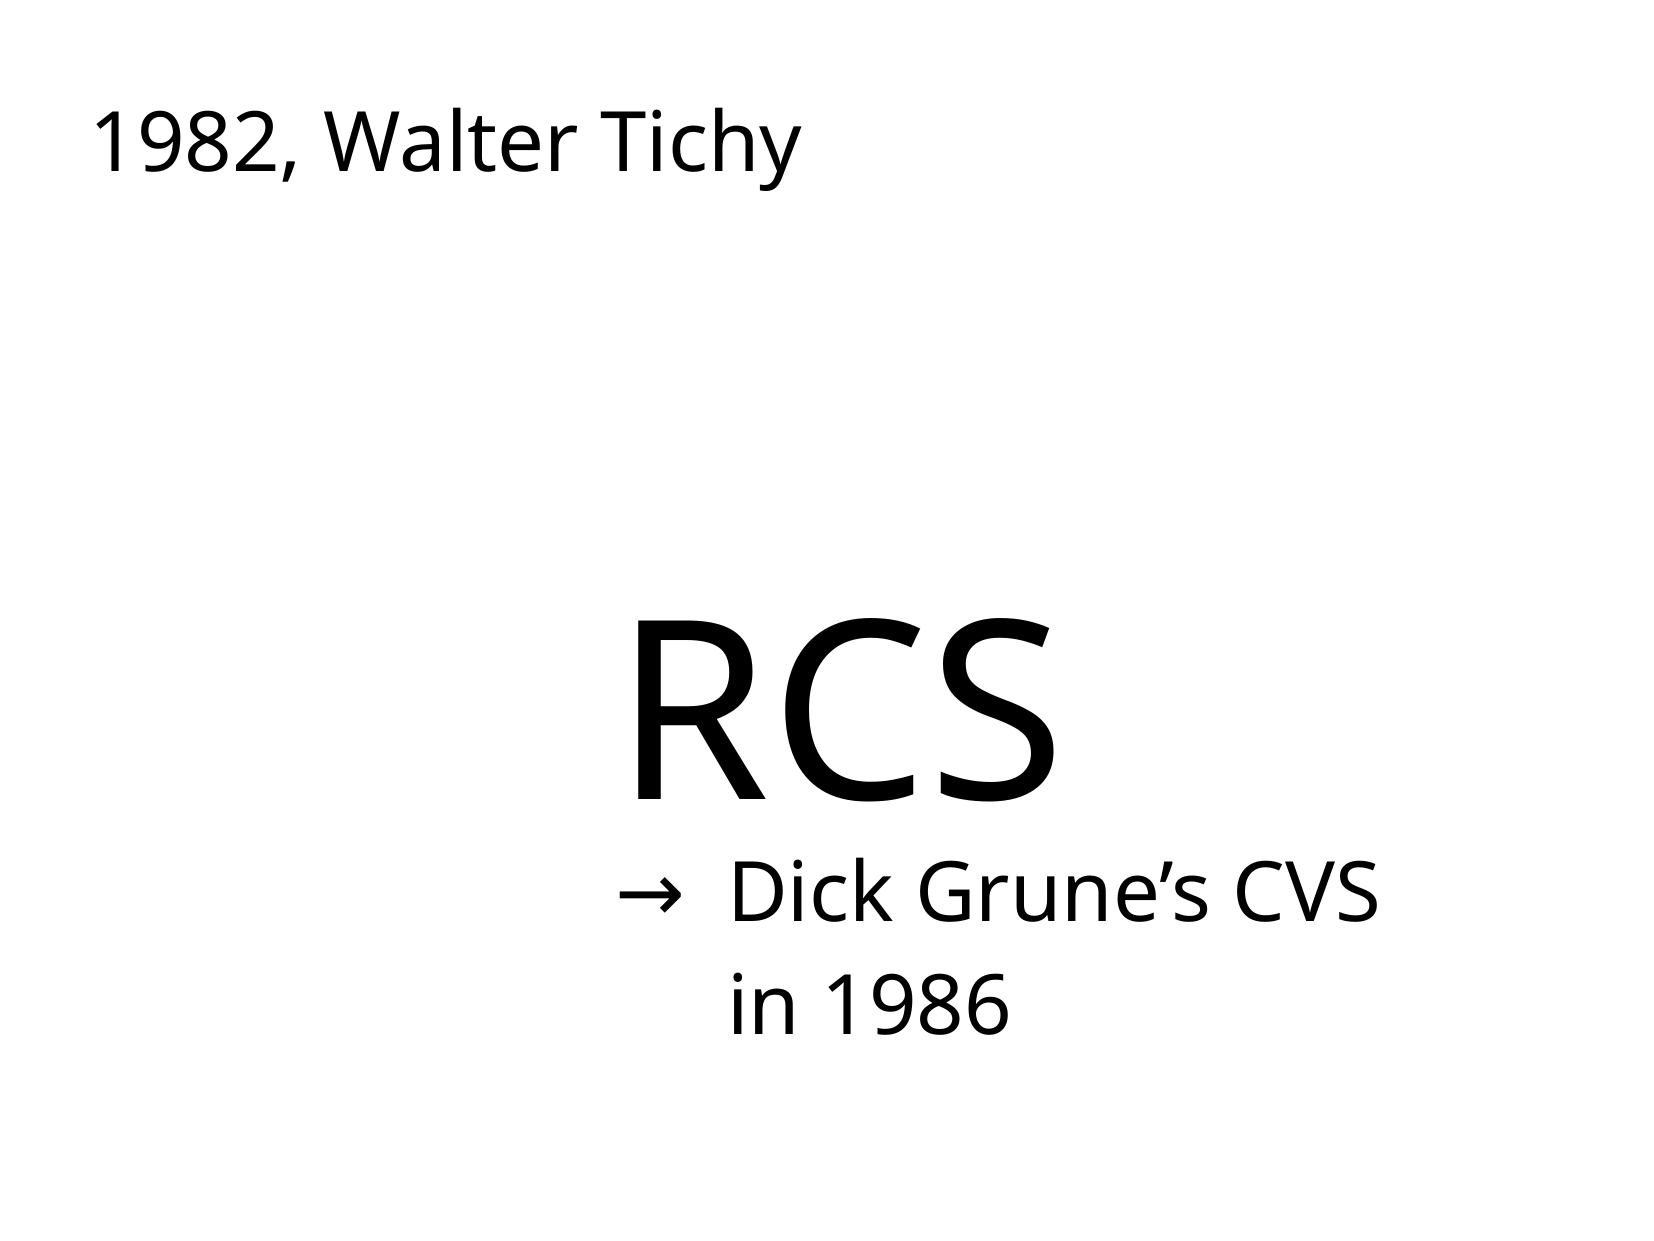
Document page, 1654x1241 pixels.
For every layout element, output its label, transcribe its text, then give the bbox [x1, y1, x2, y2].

text_box → Dick Grune’s CVS in 1986 [562, 825, 1538, 1043]
text_box RCS [600, 525, 1538, 825]
text_box 1982, Walter Tichy [75, 75, 976, 192]
